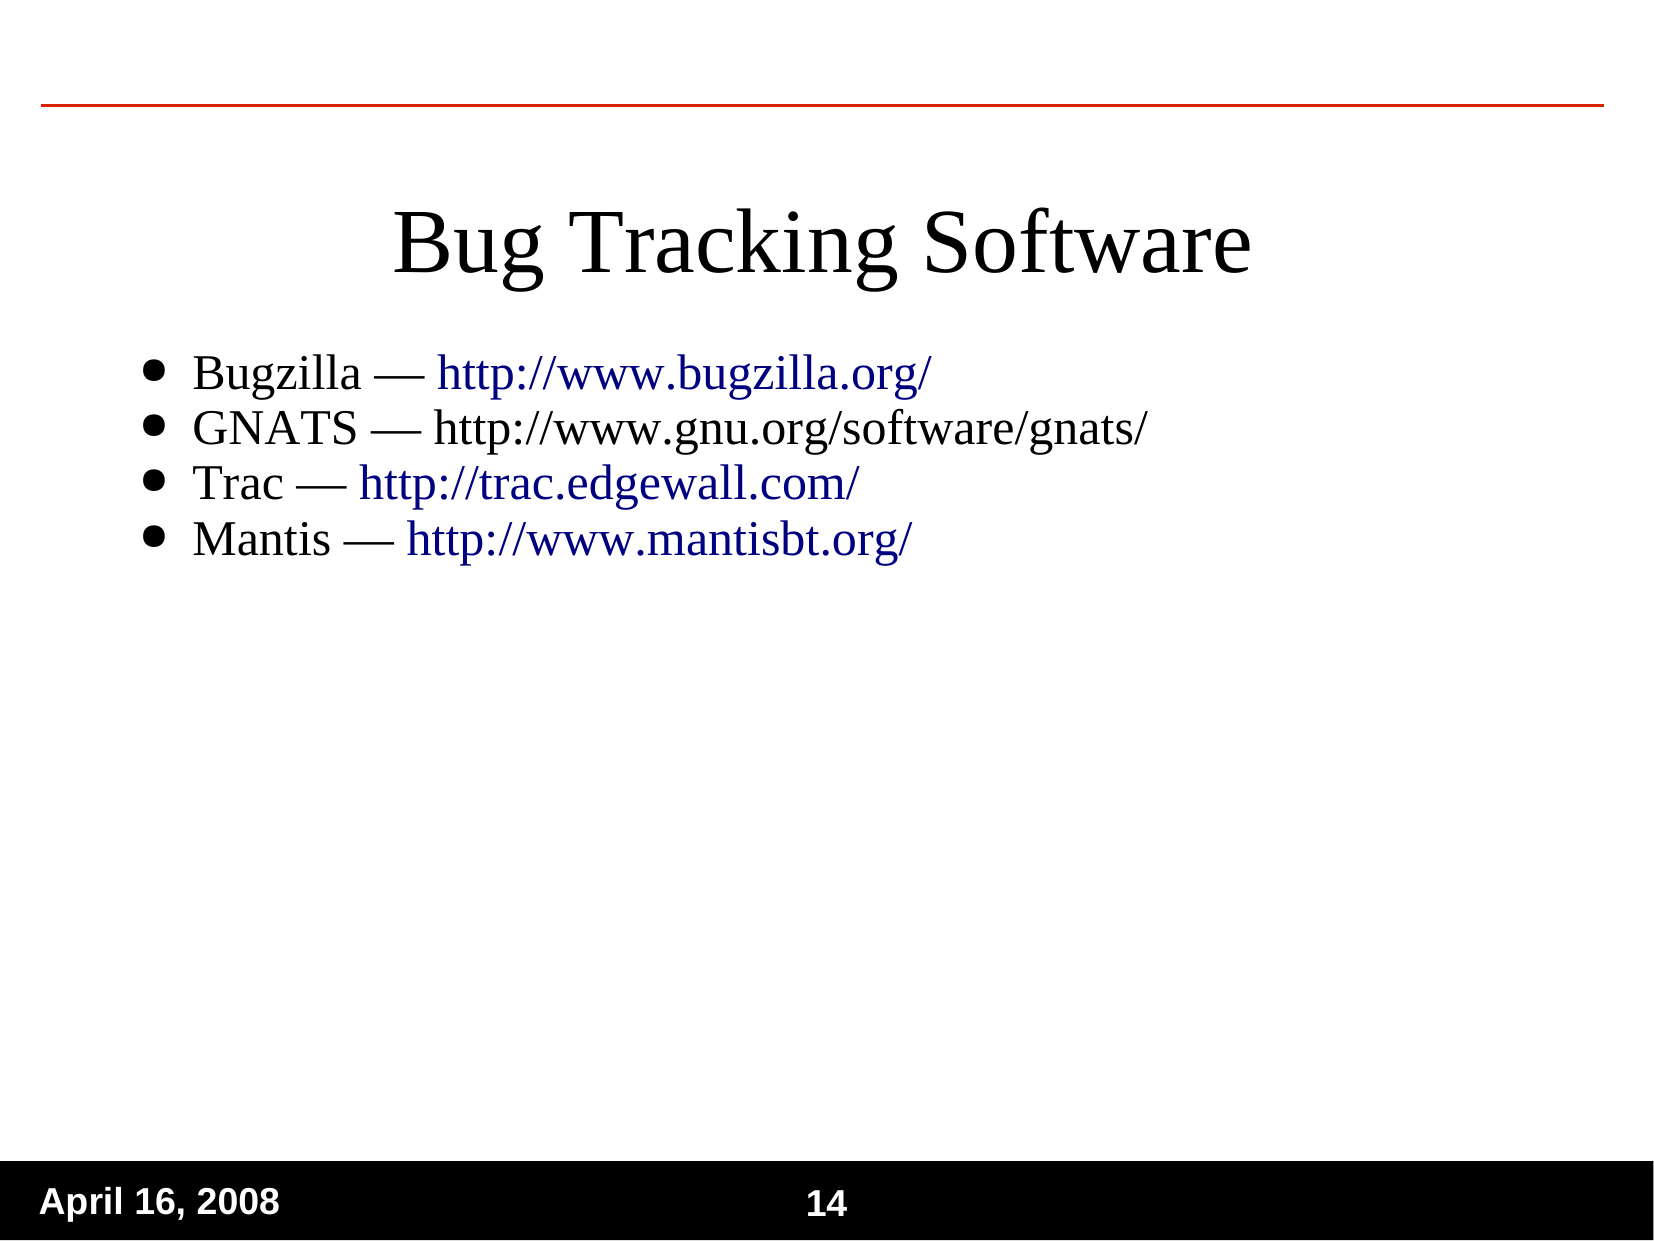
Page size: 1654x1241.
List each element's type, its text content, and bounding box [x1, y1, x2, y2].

title Bug Tracking Software [117, 137, 1530, 346]
list Bugzilla — http://www.bugzilla.org/ GNATS — http://www.gnu.org/software/gnats/ Trac — http://trac.edgewall.com/ Mantis — http://www.mantisbt.org/ [121, 344, 1534, 1127]
